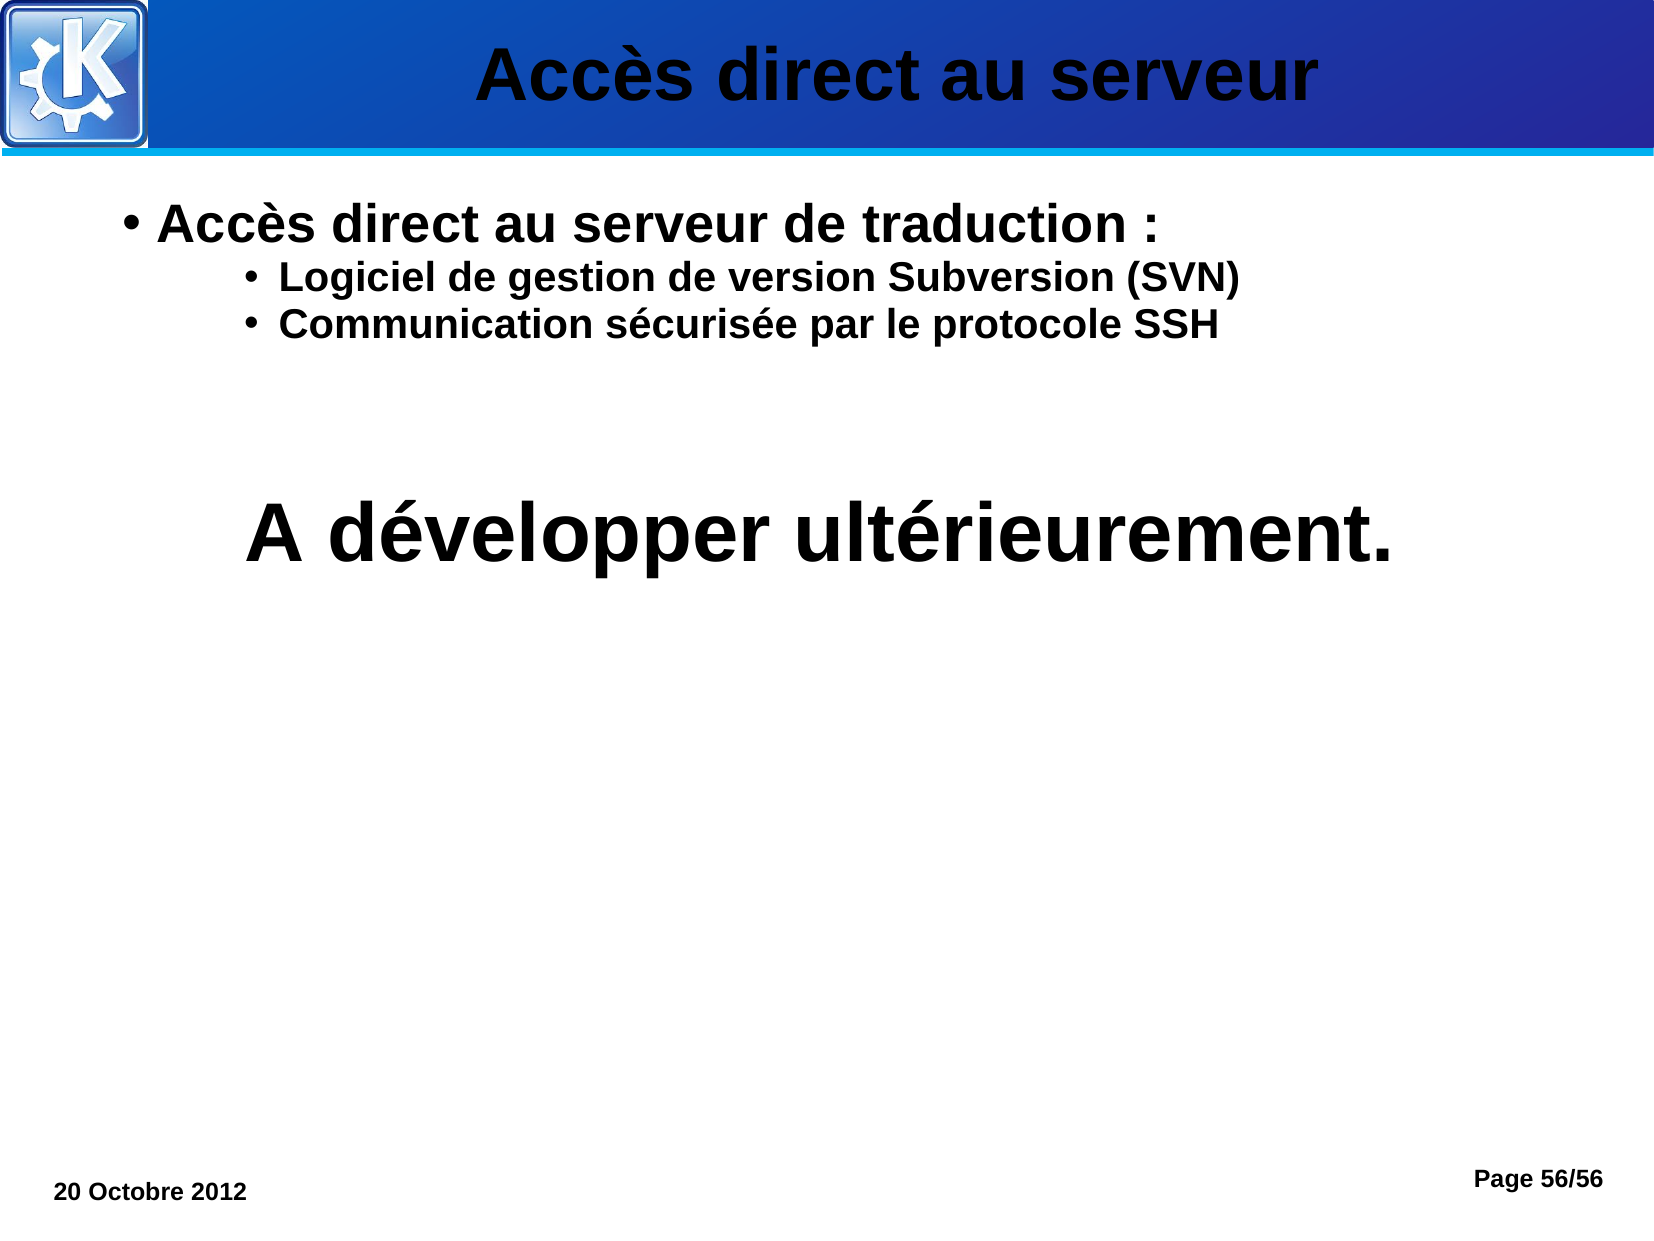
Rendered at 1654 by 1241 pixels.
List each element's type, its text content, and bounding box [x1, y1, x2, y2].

text_box Accès direct au serveur de traduction : Logiciel de gestion de version Subversion (SVN) Communication sécurisée par le protocole SSH A développer ultérieurement. [107, 183, 1620, 1199]
picture [0, 0, 141, 148]
text_box Accès direct au serveur [141, 0, 1654, 148]
